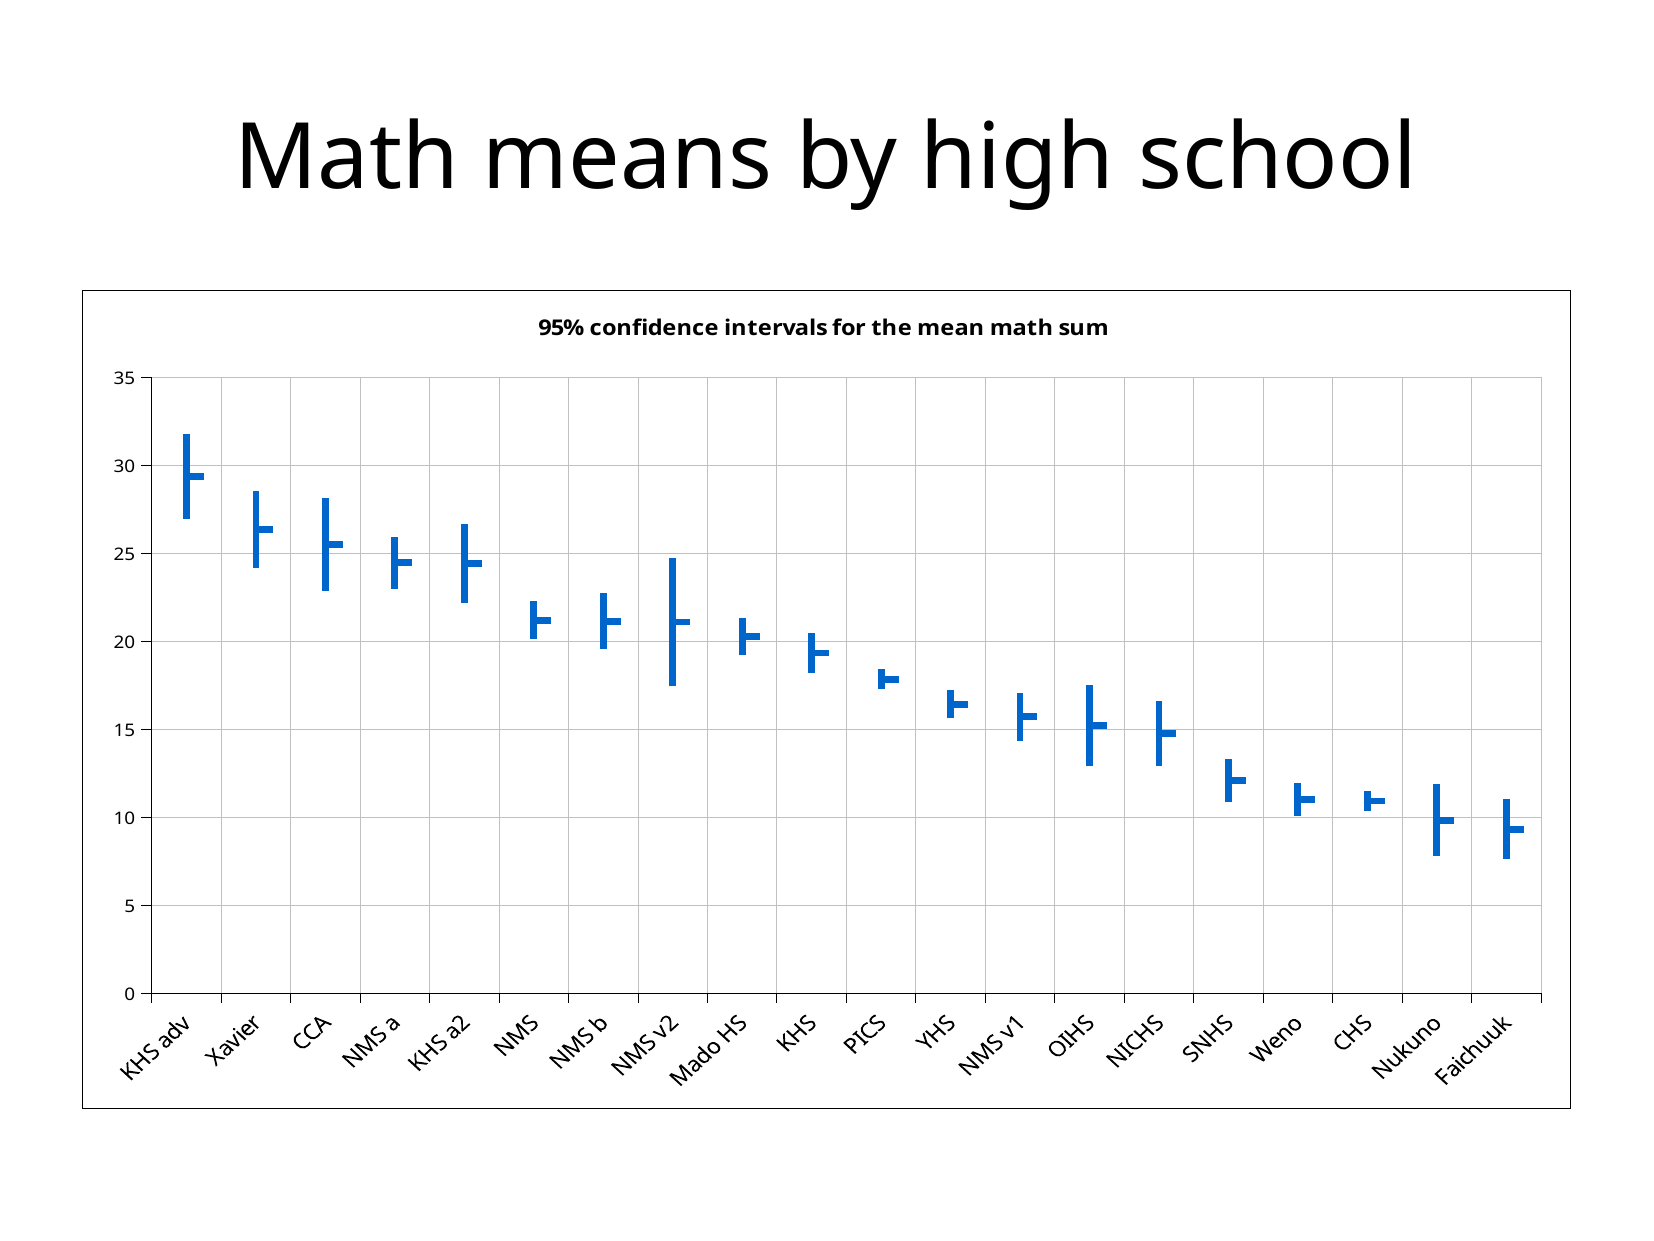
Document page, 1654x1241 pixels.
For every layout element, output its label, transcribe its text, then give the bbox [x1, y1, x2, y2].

title Math means by high school [82, 49, 1571, 257]
chart [82, 290, 1571, 1109]
